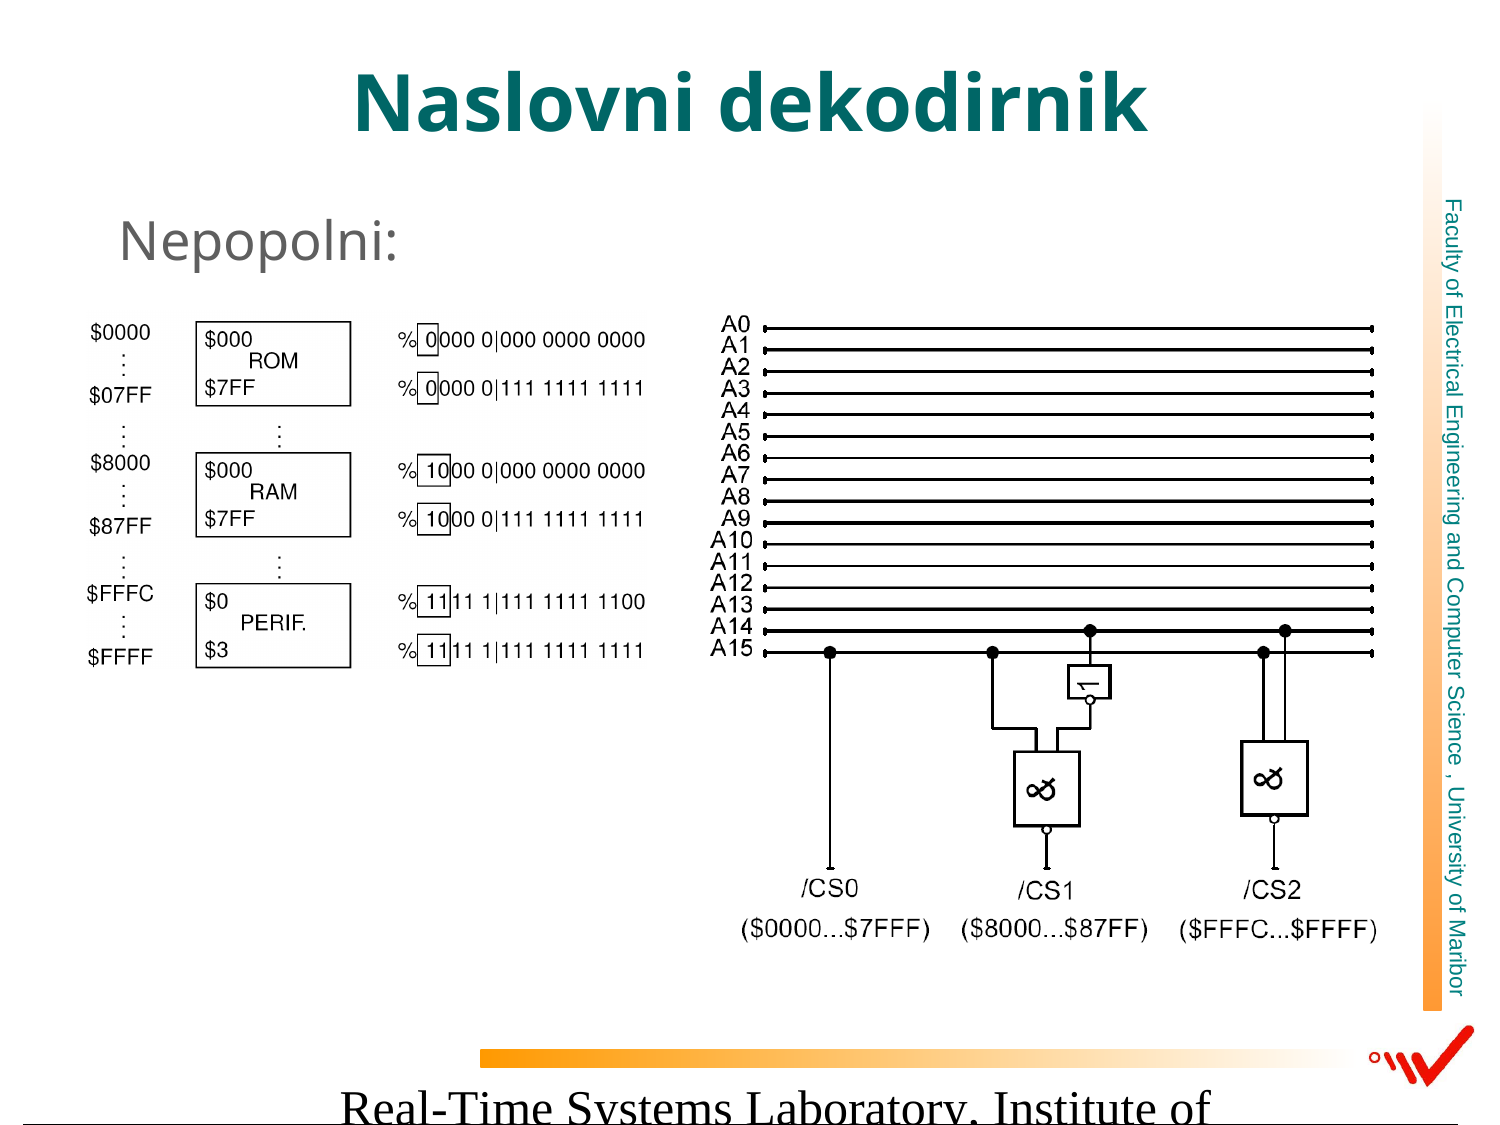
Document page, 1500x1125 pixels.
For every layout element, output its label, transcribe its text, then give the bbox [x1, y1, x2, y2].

picture [86, 310, 647, 670]
title Naslovni dekodirnik [75, 45, 1426, 233]
list Nepopolni: [104, 198, 767, 299]
picture [689, 305, 1394, 955]
